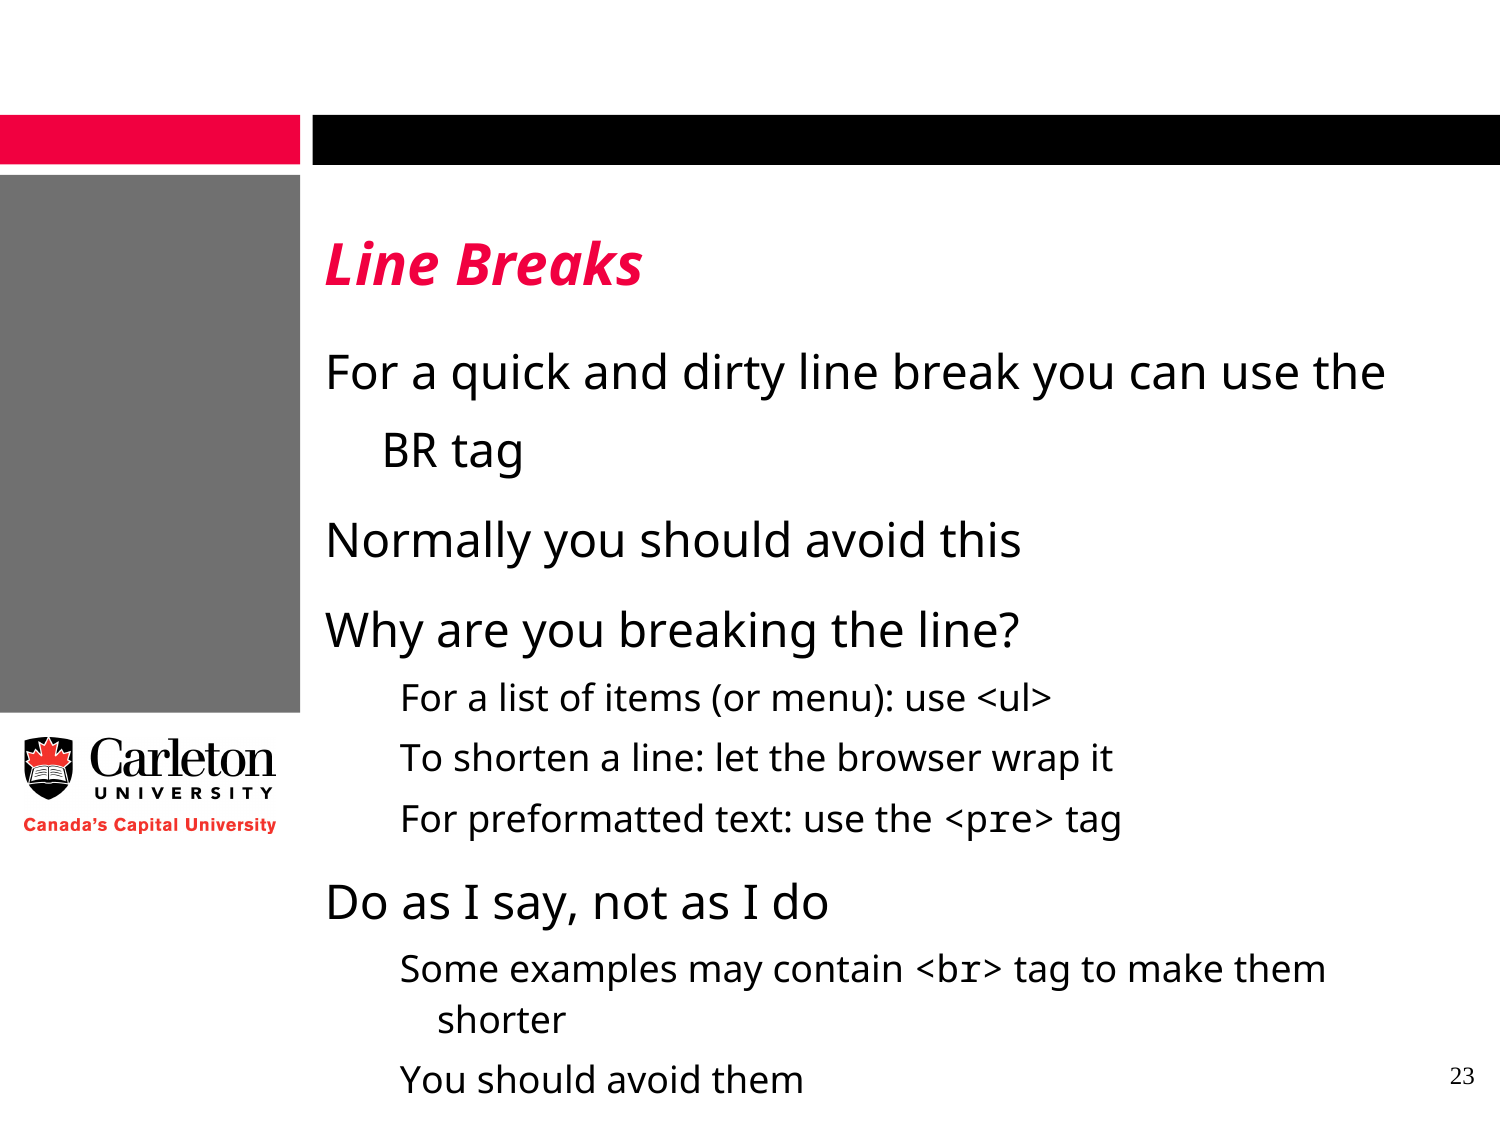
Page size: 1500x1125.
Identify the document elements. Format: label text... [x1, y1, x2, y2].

title Line Breaks [324, 194, 1450, 324]
picture [24, 737, 276, 834]
list For a quick and dirty line break you can use the BR tag Normally you should avoid this Why are you breaking the line? For a list of items (or menu): use <ul> To shorten a line: let the browser wrap it For preformatted text: use the <pre> tag Do as I say, not as I do Some examples may contain <br> tag to make them shorter You should avoid them [324, 324, 1450, 1036]
